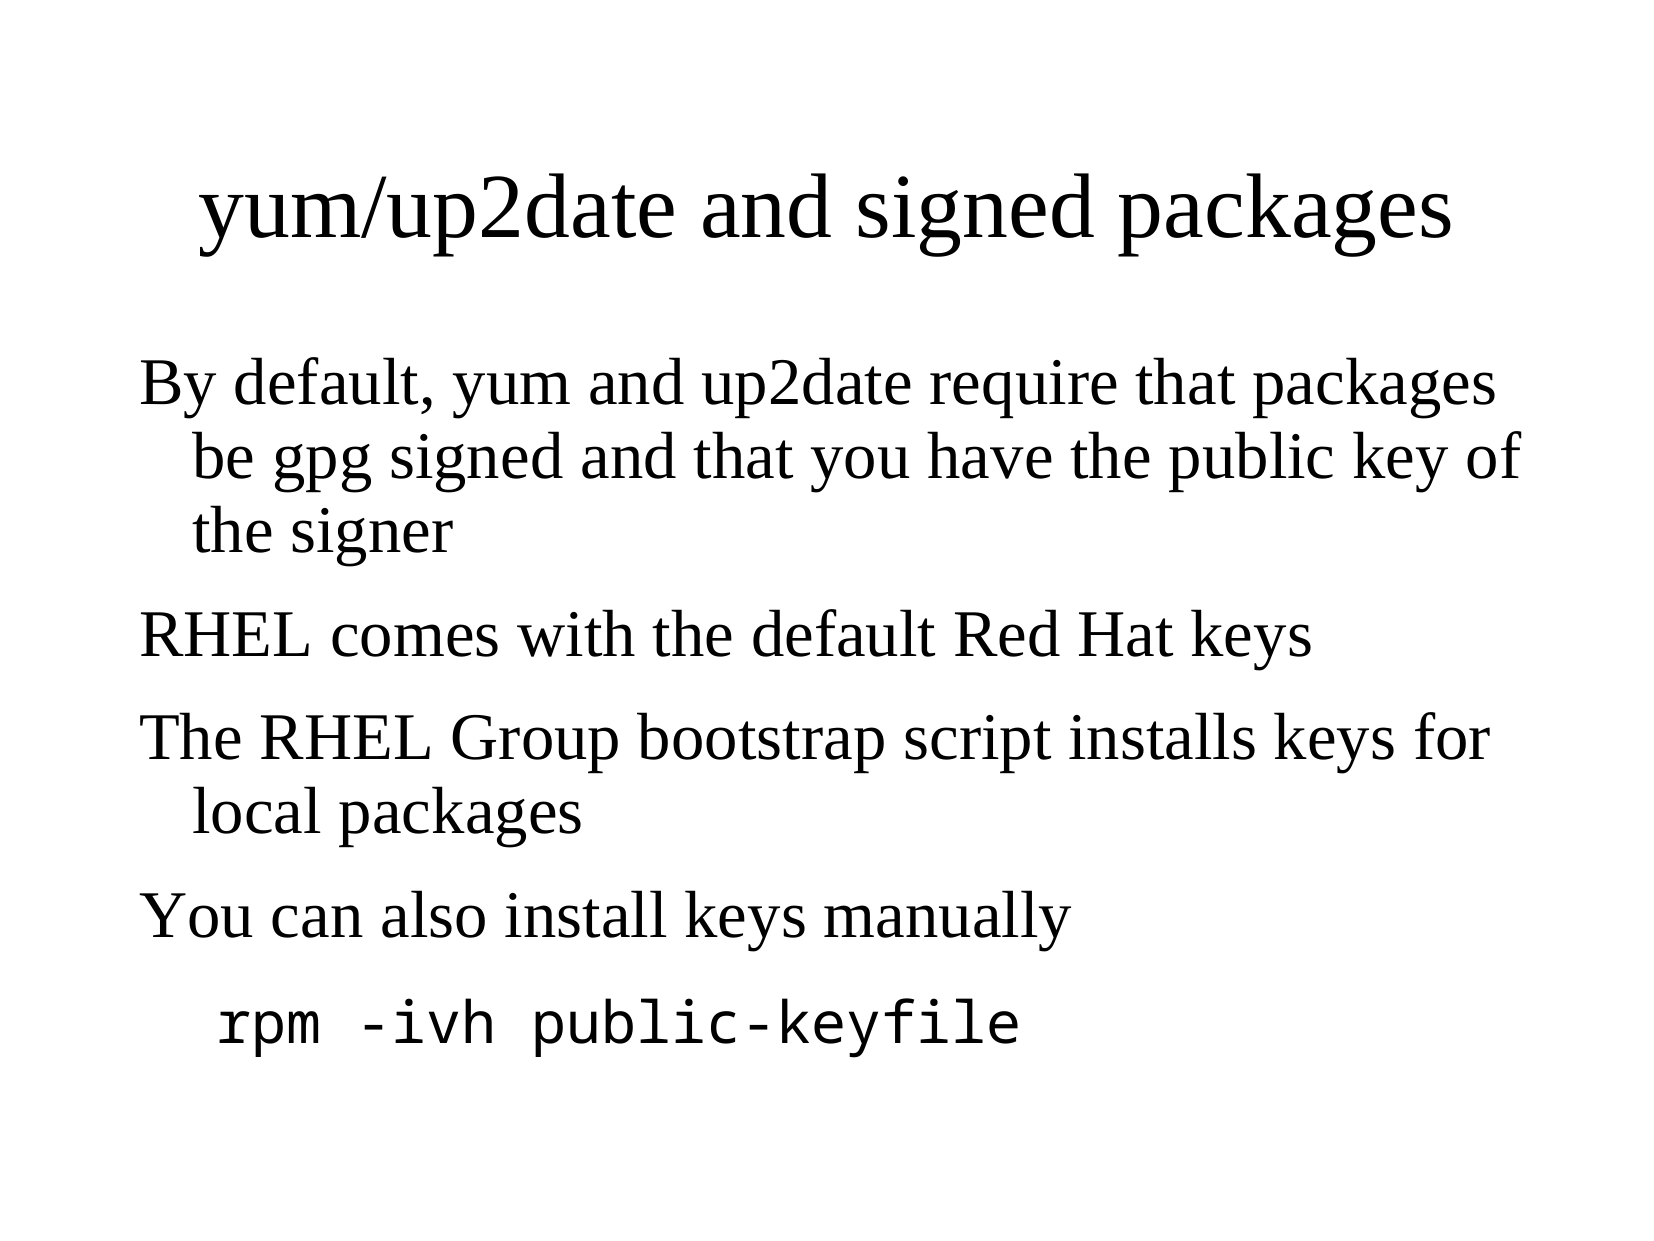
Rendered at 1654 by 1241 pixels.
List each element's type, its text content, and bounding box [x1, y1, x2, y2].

list By default, yum and up2date require that packages be gpg signed and that you have the public key of the signer RHEL comes with the default Red Hat keys The RHEL Group bootstrap script installs keys for local packages You can also install keys manually rpm -ivh public-keyfile [121, 344, 1534, 1177]
title yum/up2date and signed packages [121, 102, 1534, 311]
